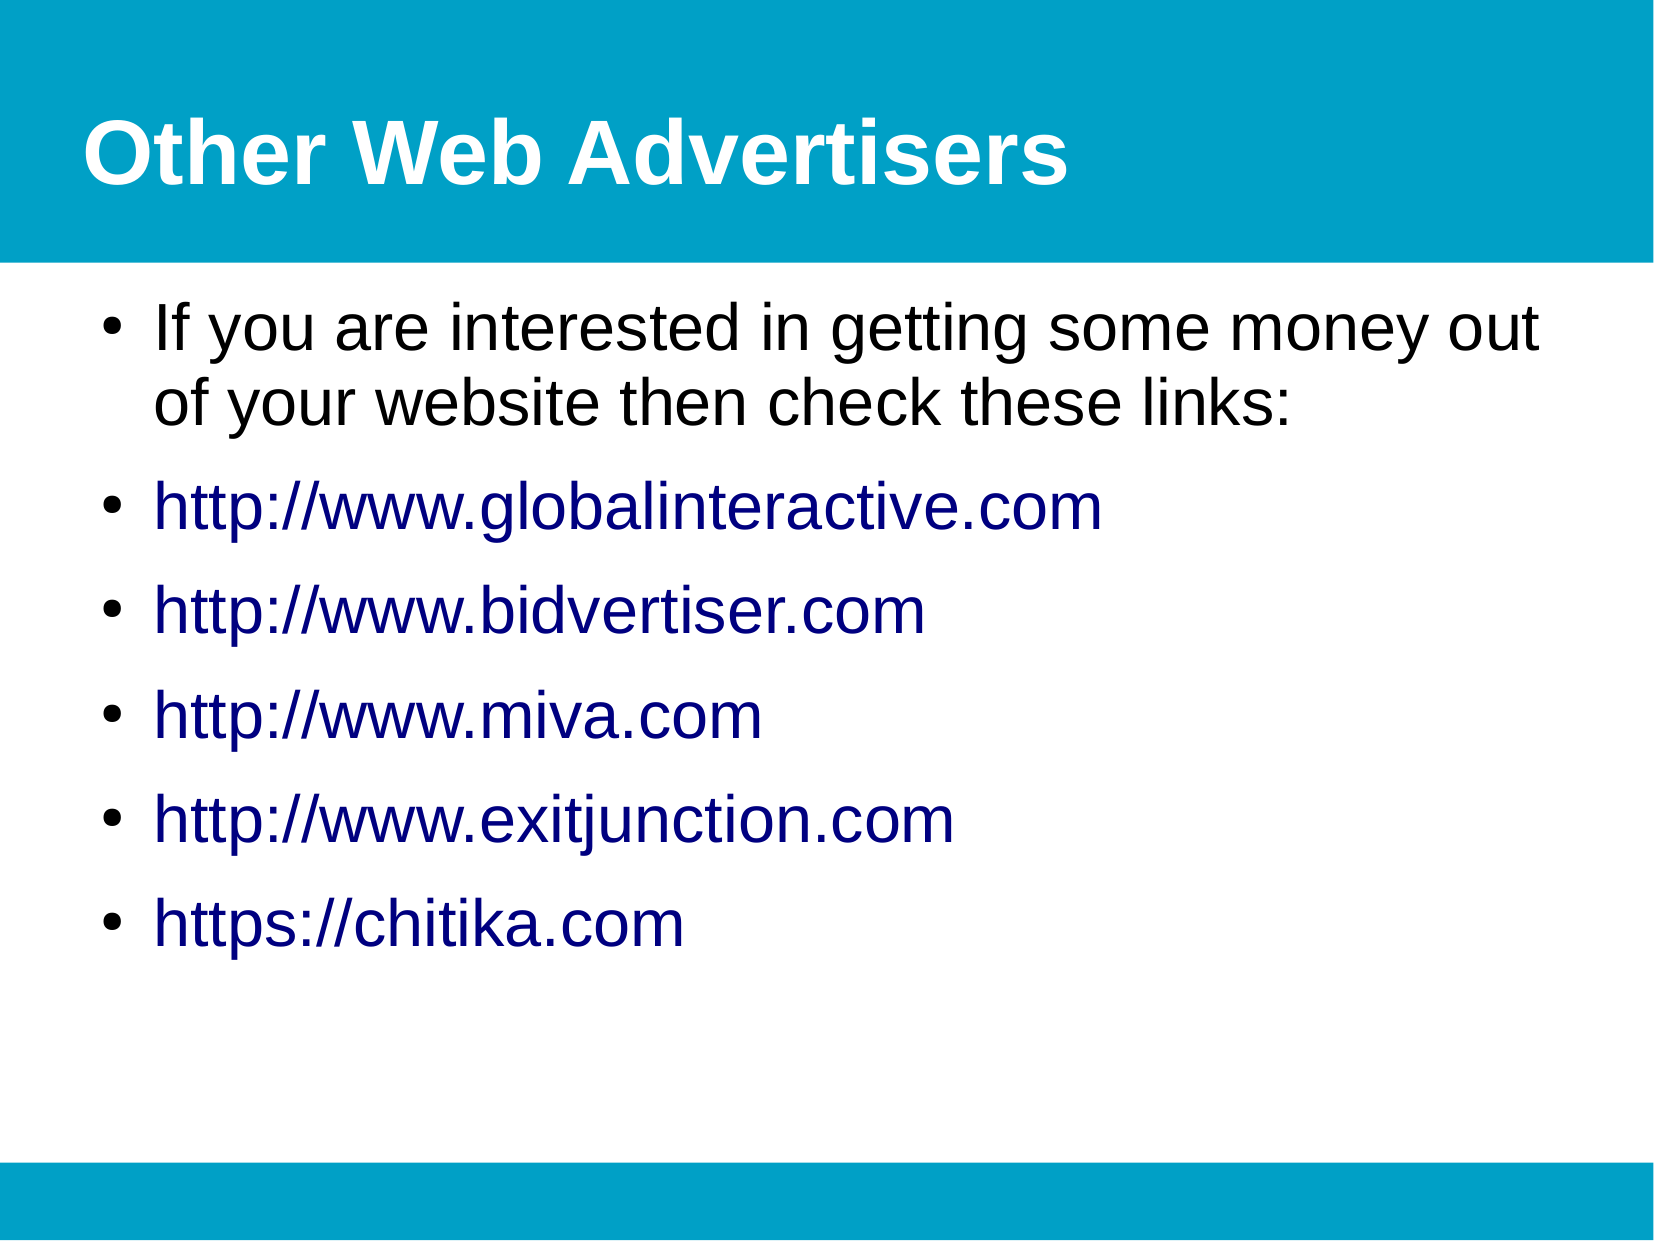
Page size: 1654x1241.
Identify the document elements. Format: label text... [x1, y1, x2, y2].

title Other Web Advertisers [82, 56, 1571, 250]
list If you are interested in getting some money out of your website then check these links: http://www.globalinteractive.com http://www.bidvertiser.com http://www.miva.com http://www.exitjunction.com https://chitika.com [82, 290, 1571, 1094]
